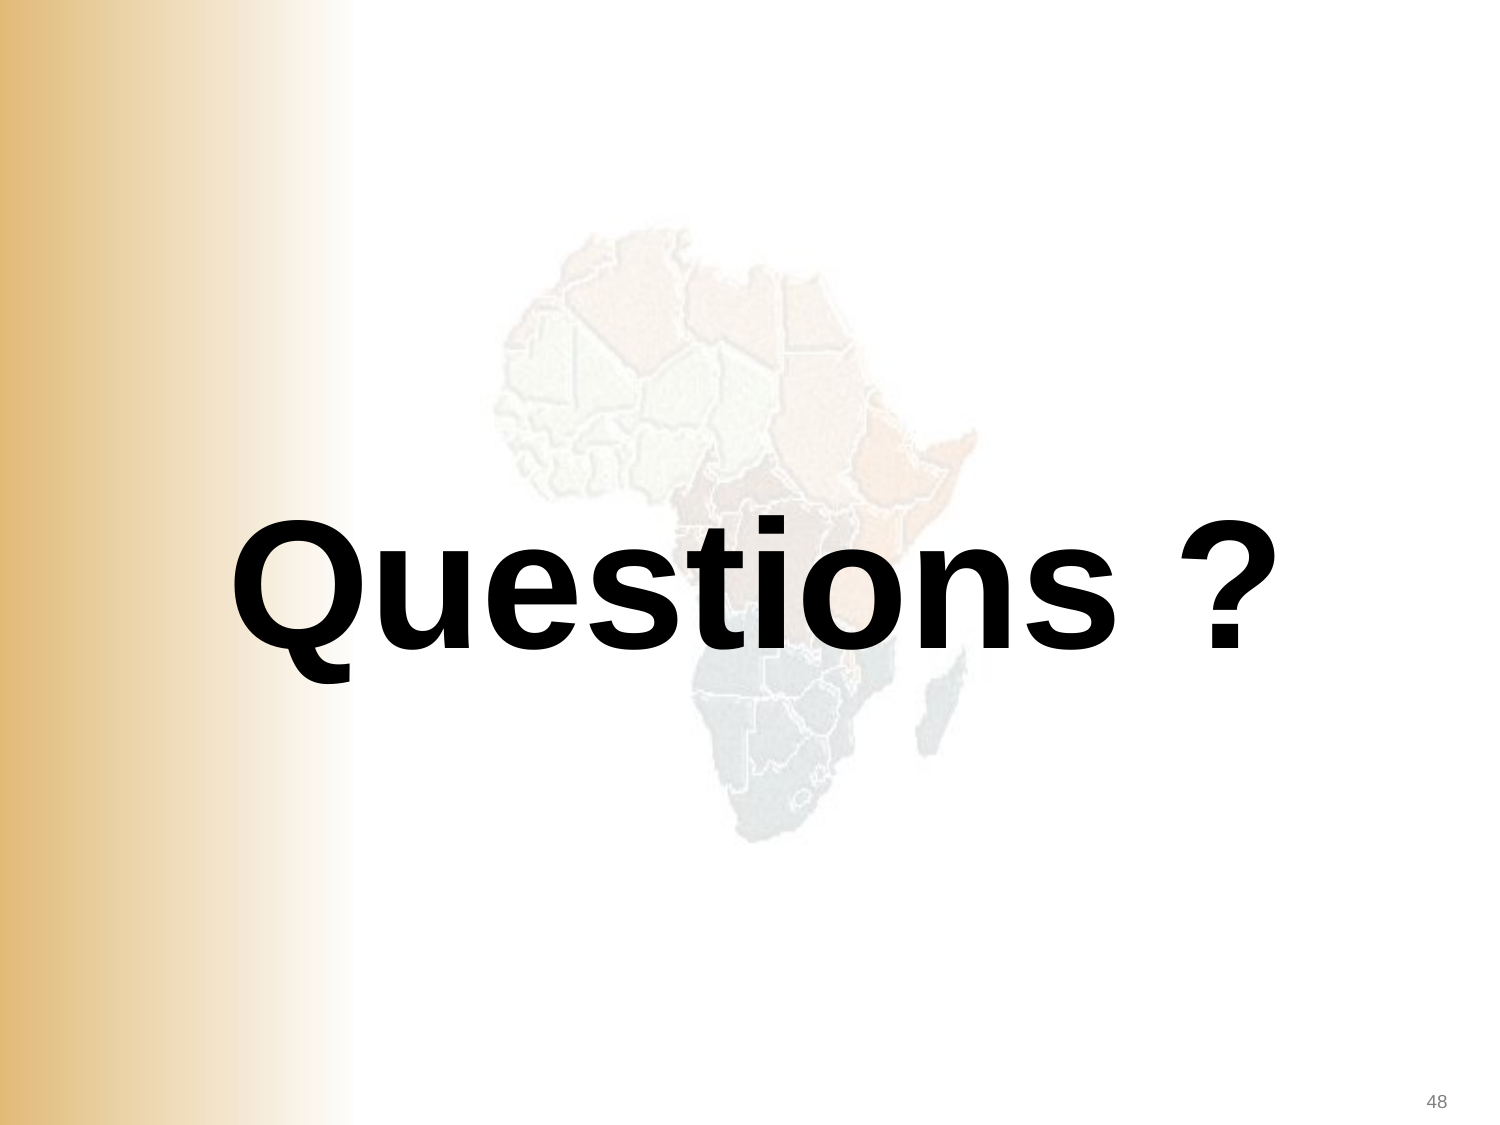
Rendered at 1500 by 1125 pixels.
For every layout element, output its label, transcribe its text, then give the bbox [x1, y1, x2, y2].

title Questions ? [117, 464, 1397, 683]
